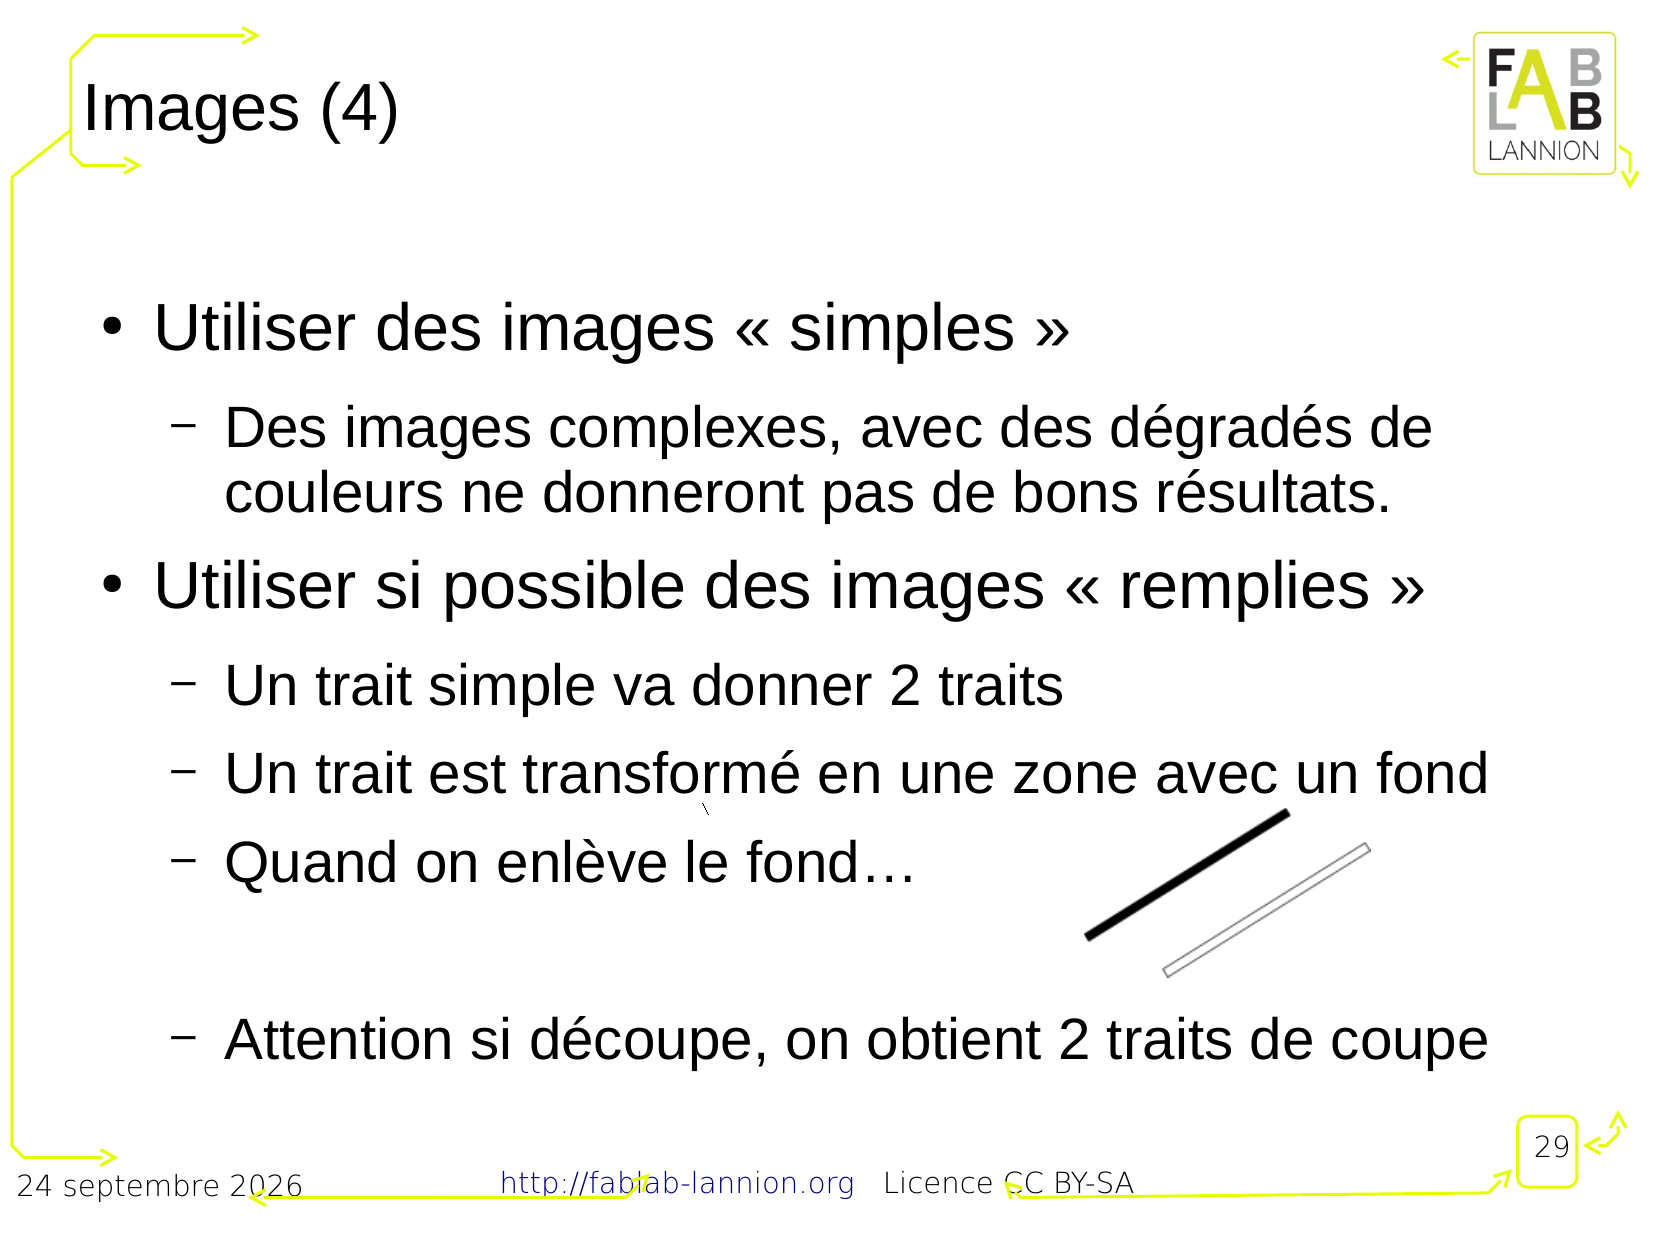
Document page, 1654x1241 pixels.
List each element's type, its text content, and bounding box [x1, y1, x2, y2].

list Utiliser des images « simples » Des images complexes, avec des dégradés de couleurs ne donneront pas de bons résultats. Utiliser si possible des images « remplies » Un trait simple va donner 2 traits Un trait est transformé en une zone avec un fond Quand on enlève le fond… Attention si découpe, on obtient 2 traits de coupe [82, 290, 1571, 1123]
title Images (4) [82, 49, 1441, 166]
picture [1470, 29, 1619, 178]
picture [1084, 808, 1371, 978]
